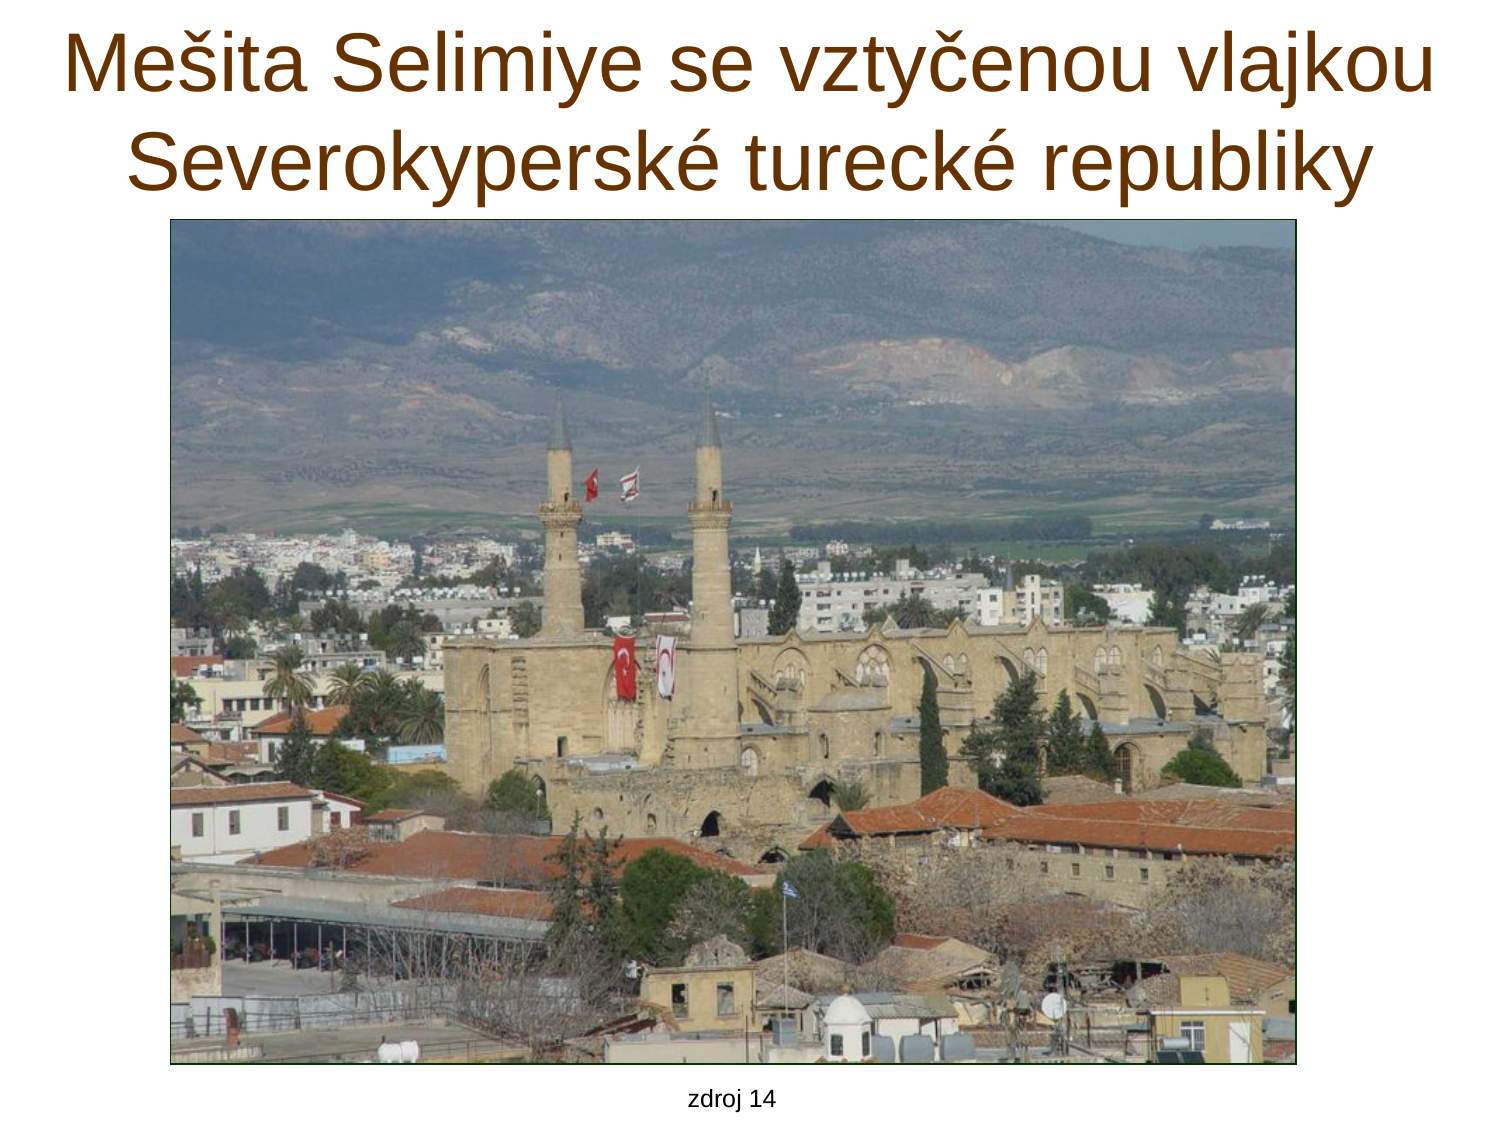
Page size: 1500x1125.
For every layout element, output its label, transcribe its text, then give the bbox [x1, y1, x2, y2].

text_box zdroj 14 [171, 1075, 1294, 1121]
picture [171, 220, 1296, 1063]
text_box Mešita Selimiye se vztyčenou vlajkou Severokyperské turecké republiky [0, 0, 1500, 216]
